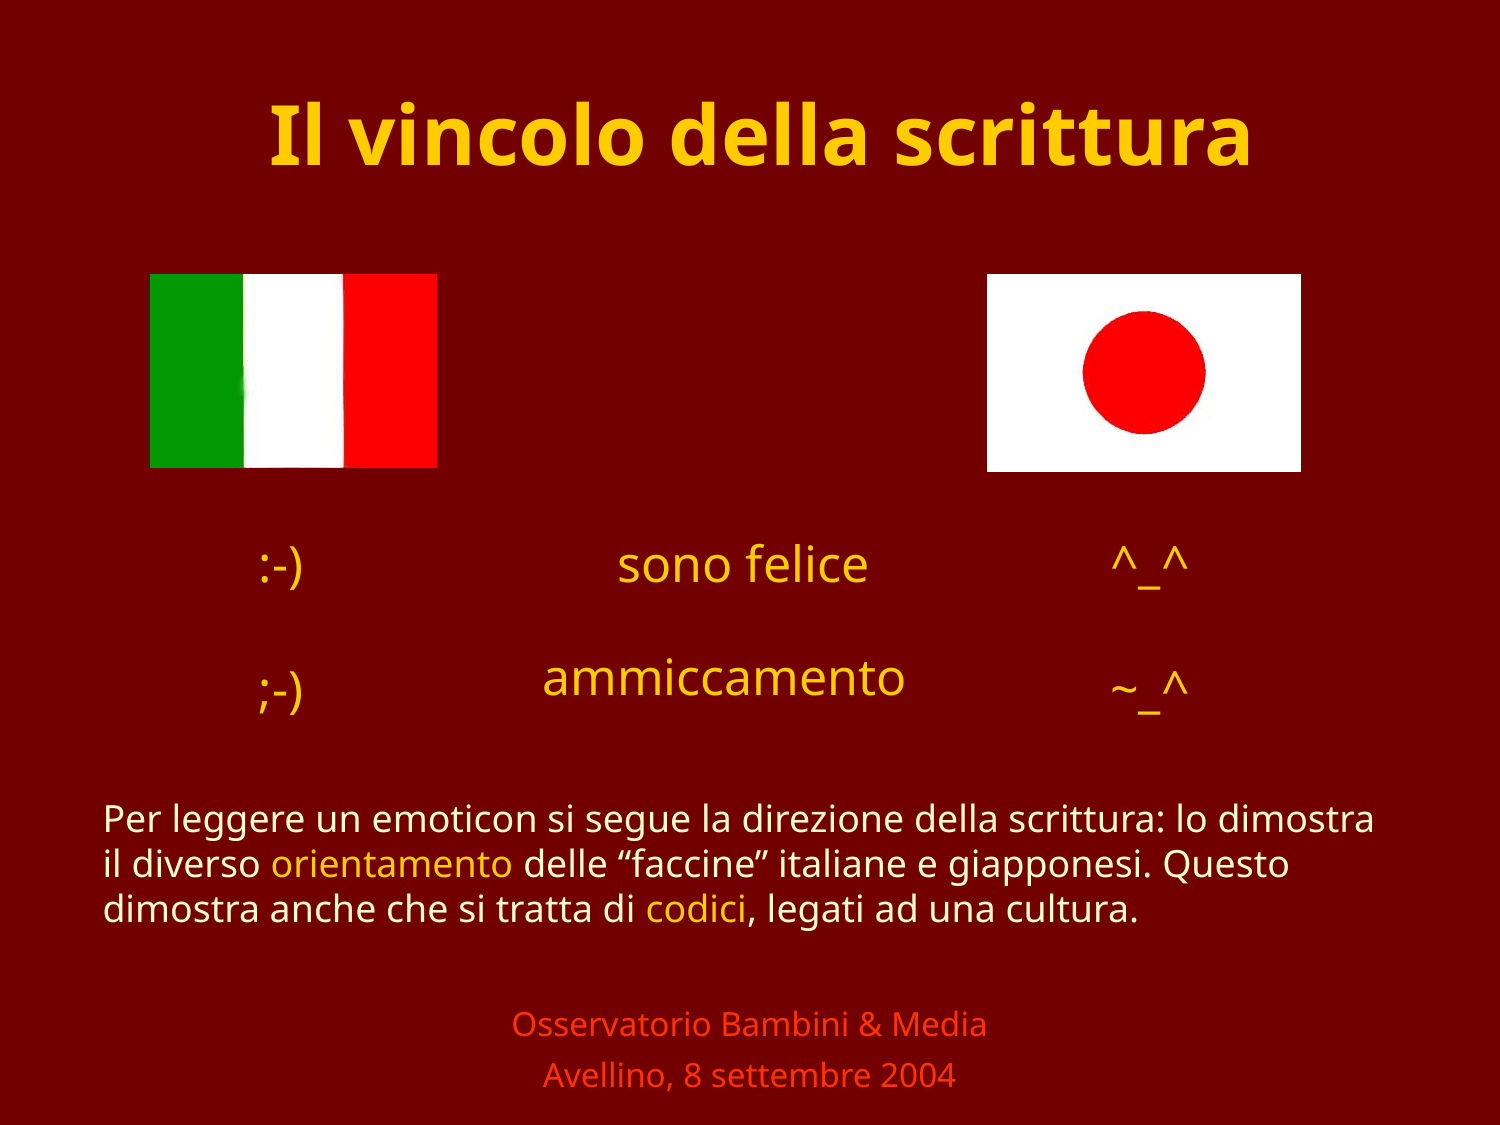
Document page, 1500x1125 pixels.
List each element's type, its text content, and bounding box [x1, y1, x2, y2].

text_box ;-) [225, 650, 338, 726]
text_box ~_^ [1062, 650, 1238, 726]
picture [150, 275, 437, 469]
text_box ^_^ [1062, 525, 1238, 601]
text_box Osservatorio Bambini & Media Avellino, 8 settembre 2004 [24, 1012, 1475, 1100]
text_box sono felice [549, 525, 938, 601]
picture [987, 275, 1301, 472]
text_box Il vincolo della scrittura [187, 75, 1338, 291]
text_box ammiccamento [512, 637, 938, 713]
text_box :-) [225, 525, 338, 601]
text_box Per leggere un emoticon si segue la direzione della scrittura: lo dimostra il diverso orientamento delle “faccine” italiane e giapponesi. Questo dimostra anche che si tratta di codici, legati ad una cultura. [87, 762, 1400, 963]
